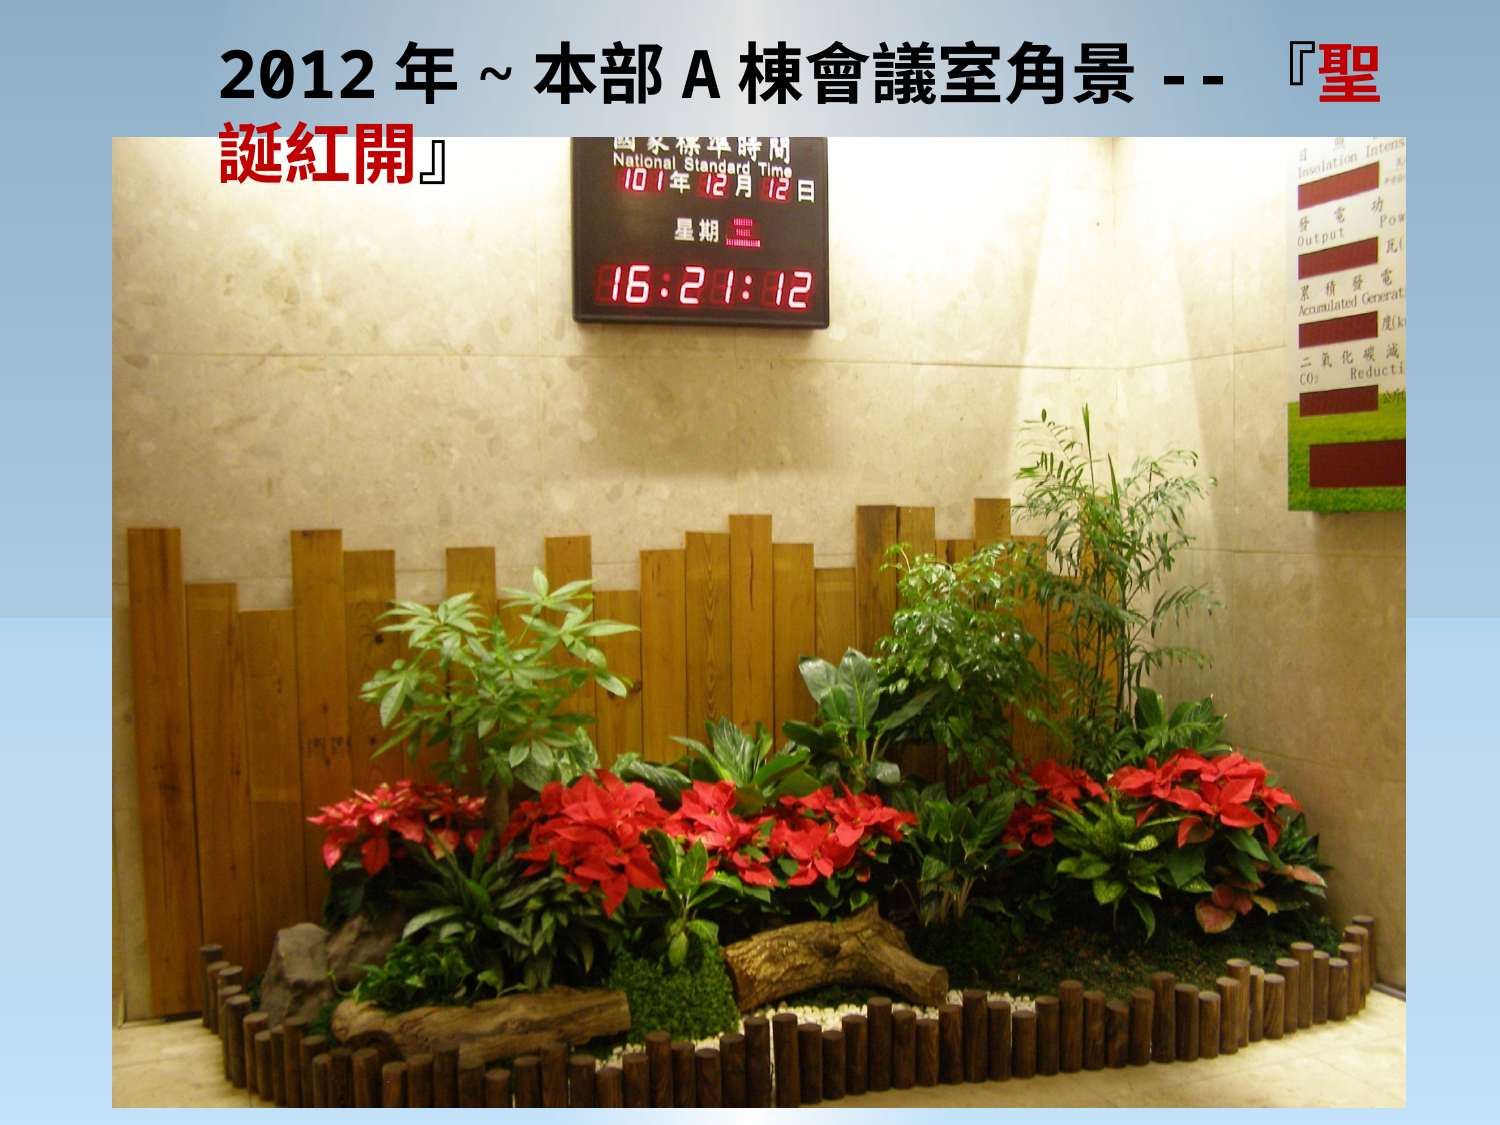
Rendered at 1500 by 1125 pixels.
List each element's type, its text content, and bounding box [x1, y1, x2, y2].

picture [112, 137, 1406, 1108]
text_box 2012年~本部A棟會議室角景--『聖誕紅開』 [203, 24, 1436, 200]
